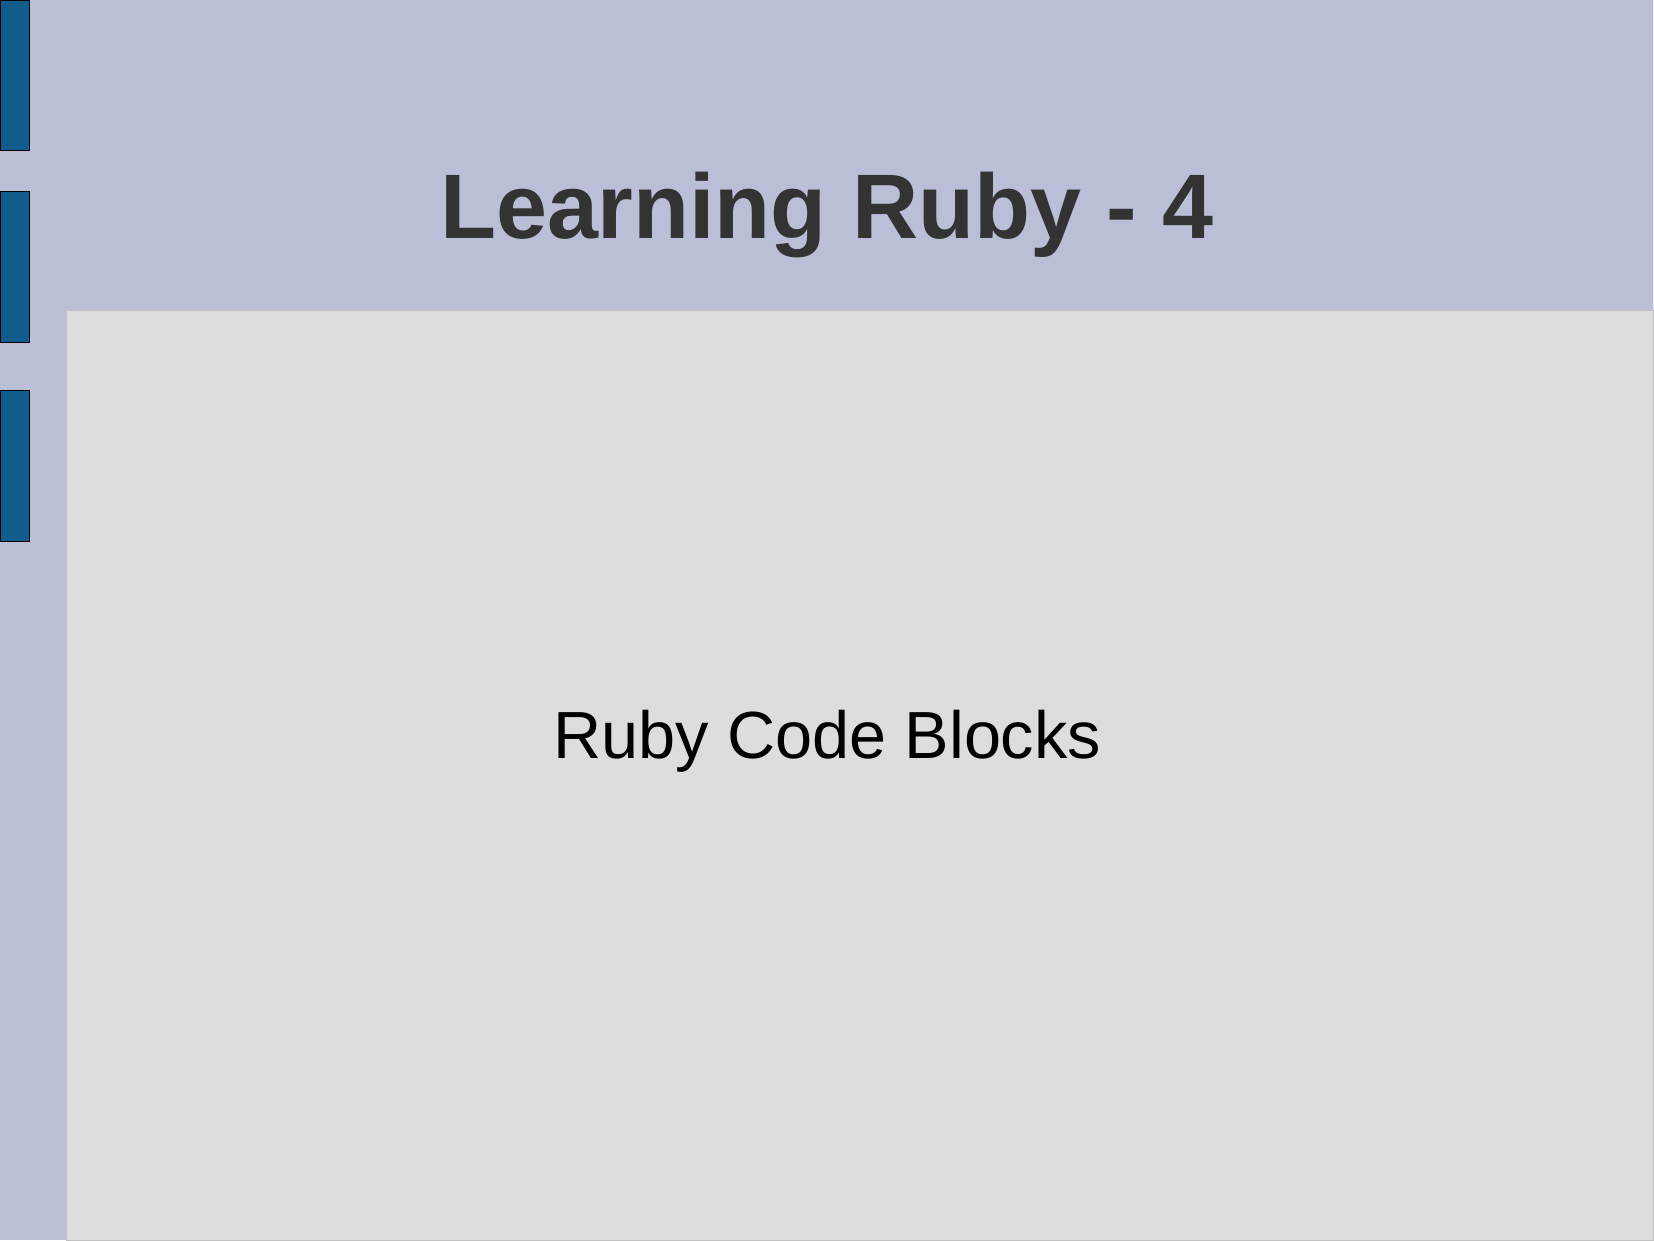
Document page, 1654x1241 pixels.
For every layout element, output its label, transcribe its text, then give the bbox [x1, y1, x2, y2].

title Learning Ruby - 4 [121, 102, 1534, 311]
subtitle Ruby Code Blocks [121, 344, 1534, 1127]
